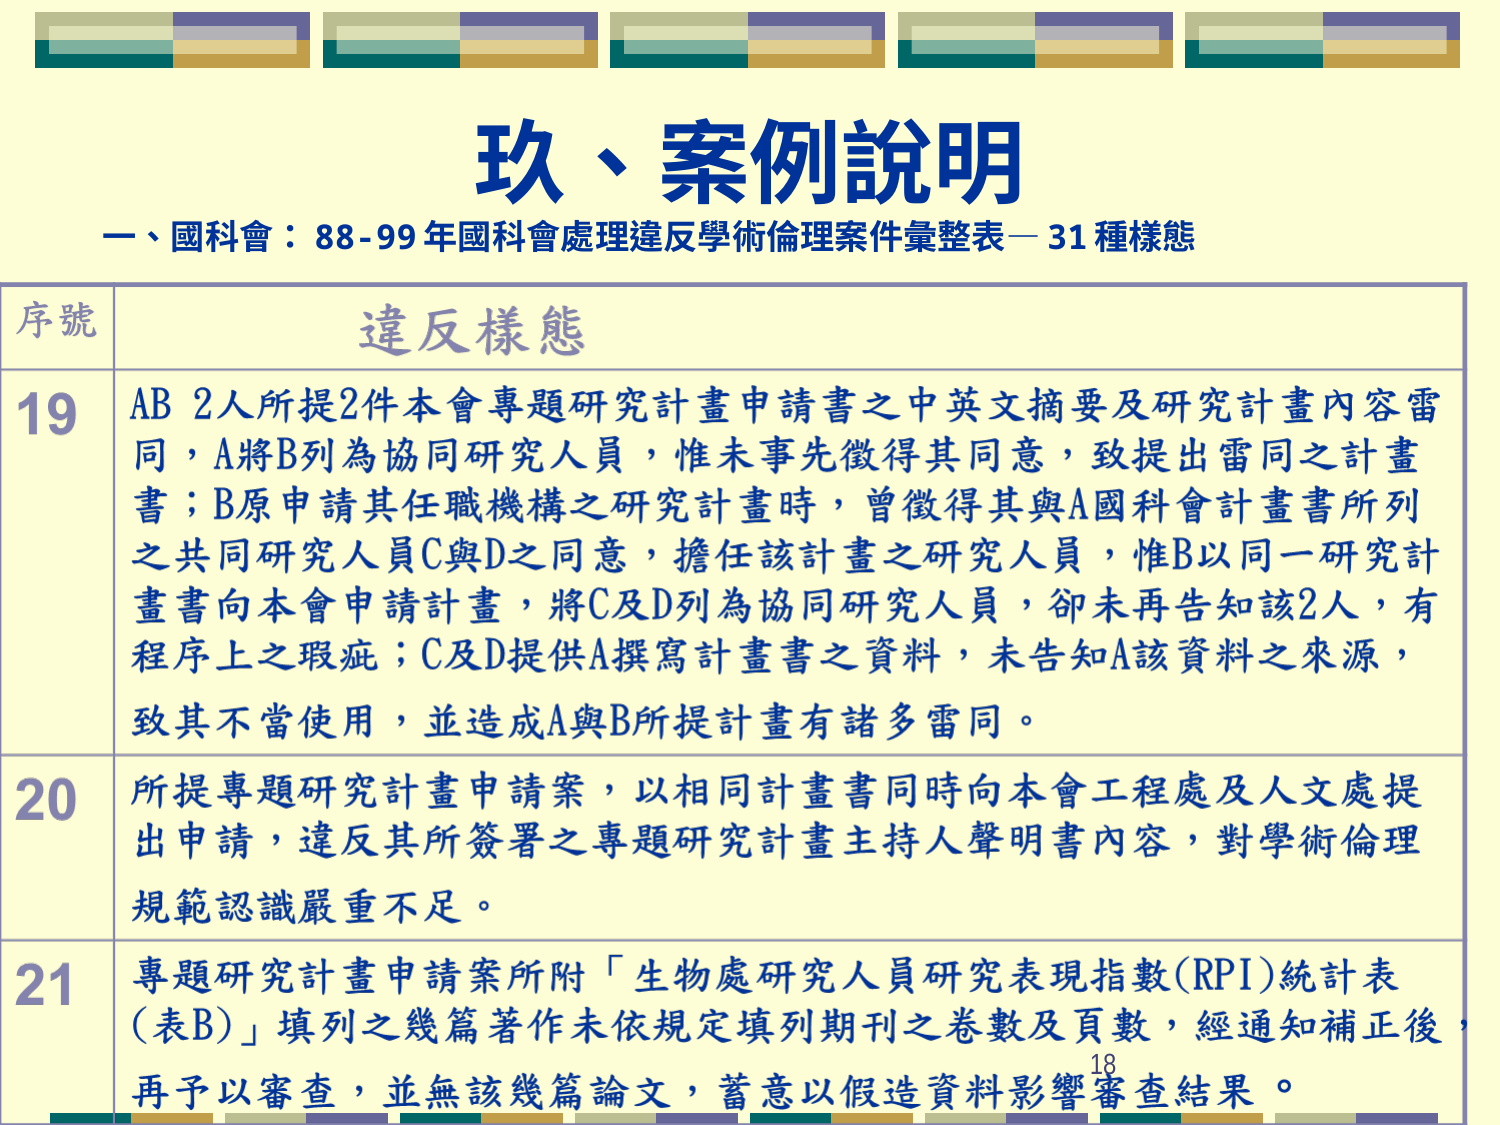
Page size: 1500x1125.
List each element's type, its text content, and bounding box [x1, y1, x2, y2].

list 一、國科會：88-99年國科會處理違反學術倫理案件彙整表—31種樣態 [41, 208, 1376, 275]
text_box 玖、案例說明 [113, 97, 1388, 220]
picture [0, 275, 1500, 1125]
